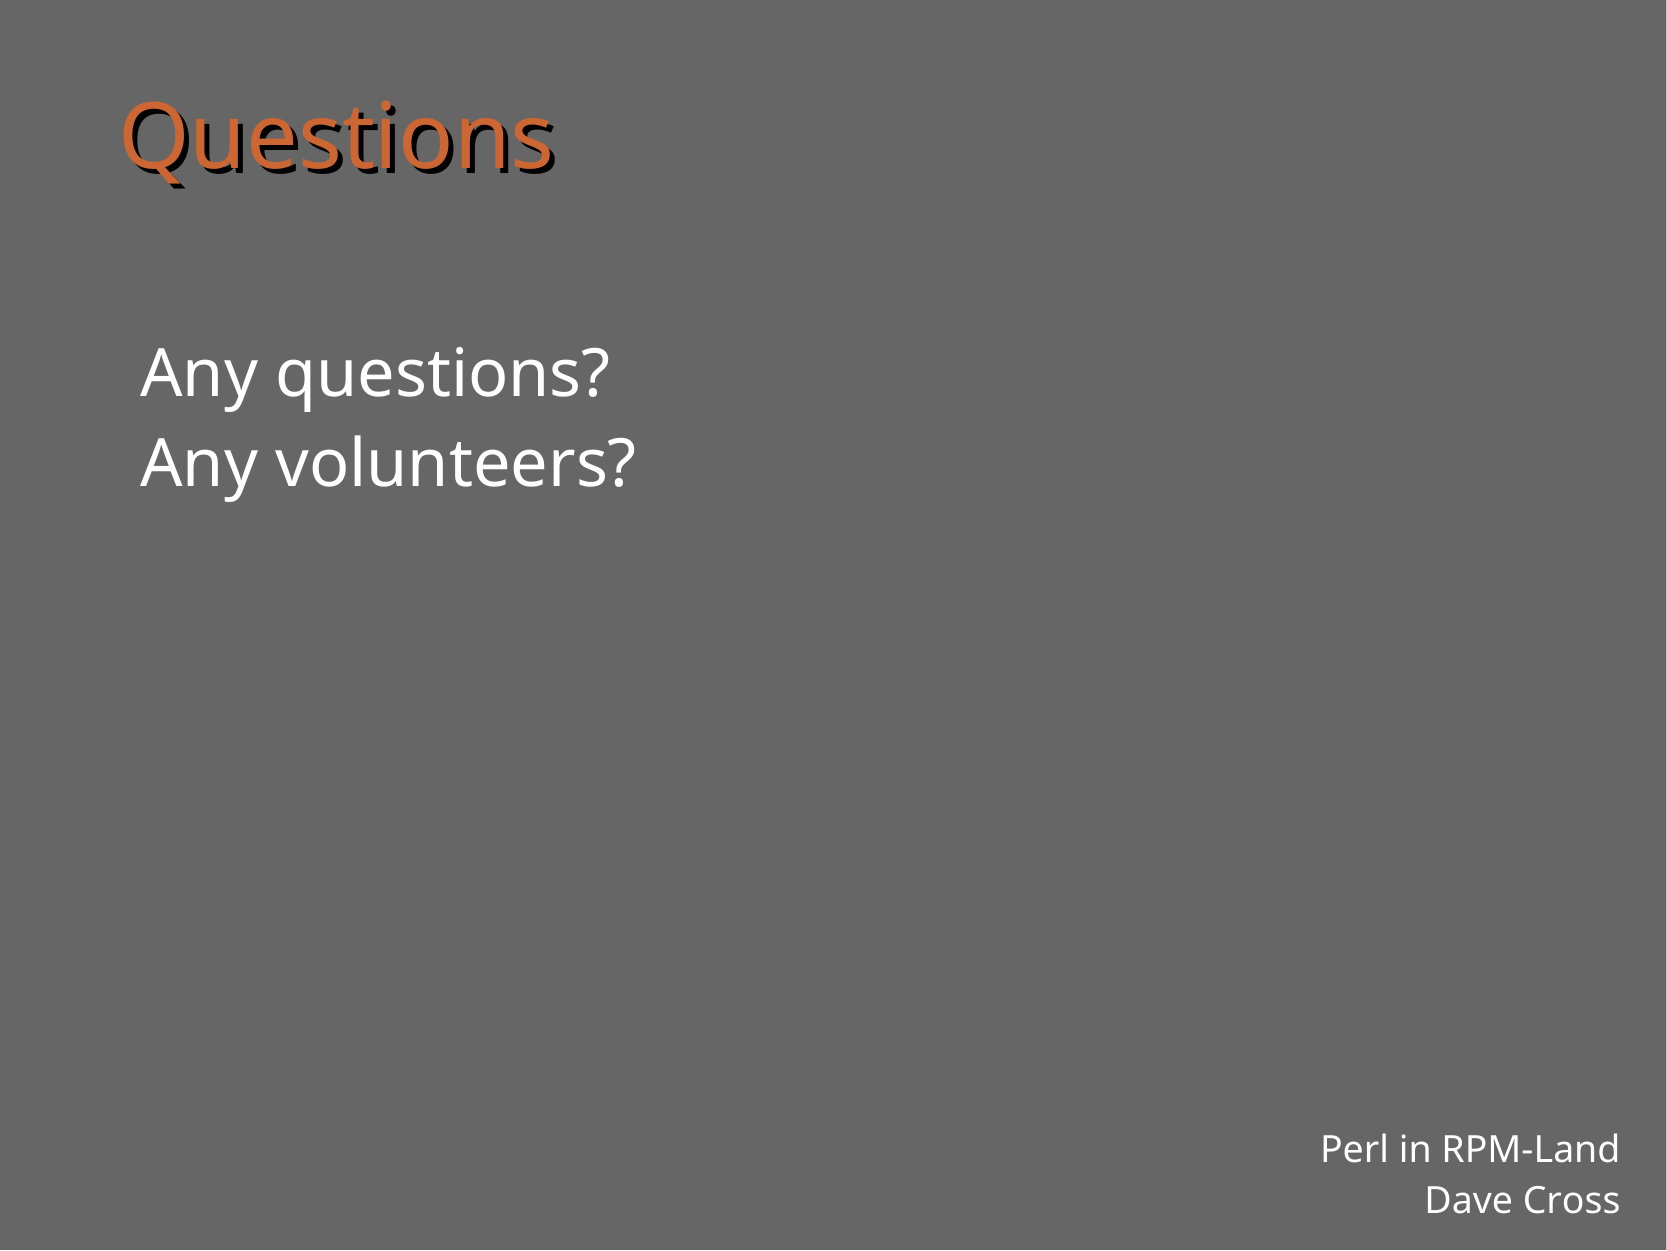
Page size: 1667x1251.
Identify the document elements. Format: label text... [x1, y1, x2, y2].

list Any questions? Any volunteers? [122, 324, 1546, 1123]
title Questions [118, 59, 1542, 207]
